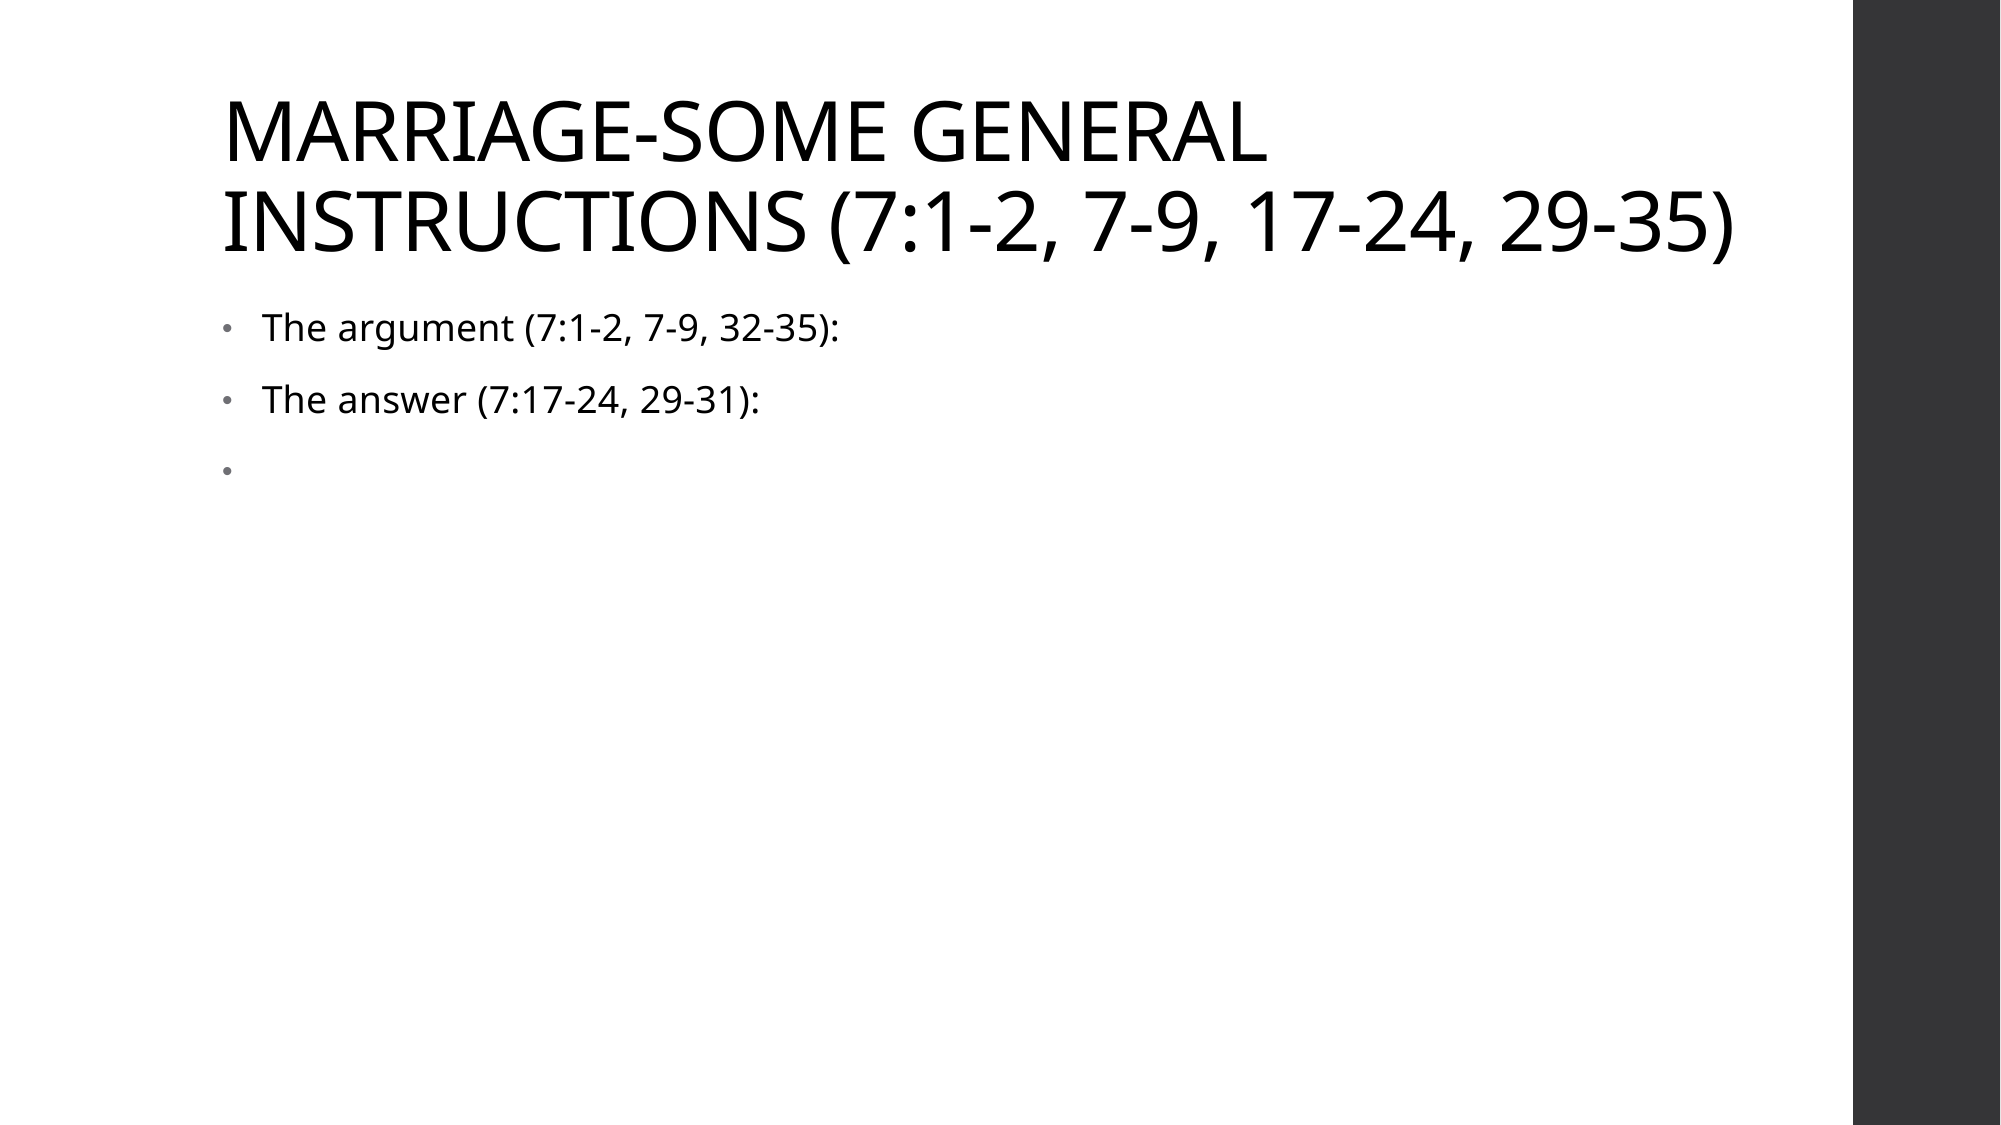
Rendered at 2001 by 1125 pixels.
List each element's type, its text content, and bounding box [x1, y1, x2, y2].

title MARRIAGE-SOME GENERAL INSTRUCTIONS (7:1-2, 7-9, 17-24, 29-35) [206, 60, 1797, 278]
list The argument (7:1-2, 7-9, 32-35): The answer (7:17-24, 29-31): [206, 299, 1617, 1014]
